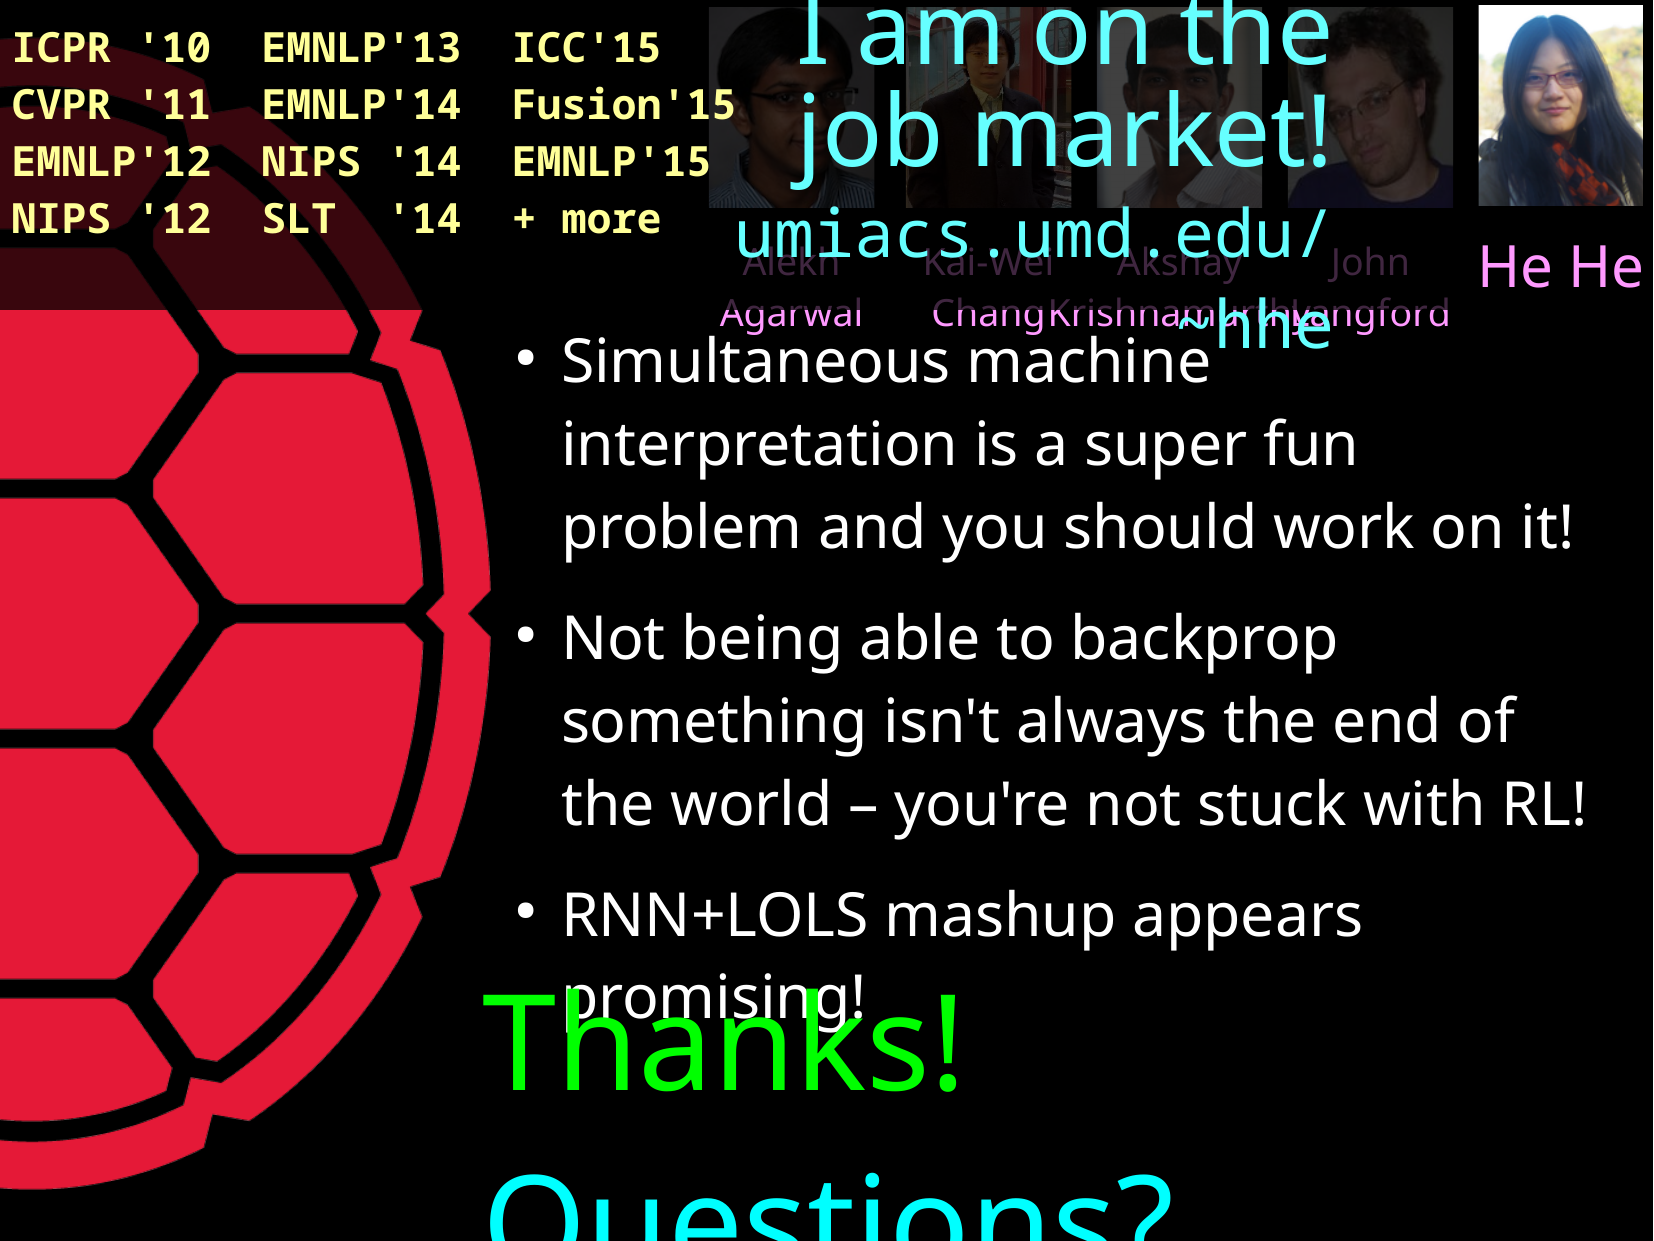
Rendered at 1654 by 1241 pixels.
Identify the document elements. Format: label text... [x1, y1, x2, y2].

picture [1478, 5, 1643, 206]
text_box [0, 0, 1459, 310]
list Simultaneous machine interpretation is a super fun problem and you should work on it! Not being able to backprop something isn't always the end of the world – you're not stuck with RL! RNN+LOLS mashup appears promising! [500, 317, 1613, 1040]
picture [0, 310, 508, 1207]
text_box I am on the job market! umiacs.umd.edu/~hhe [734, 0, 1448, 253]
text_box ICPR '10 EMNLP'13 ICC'15 CVPR '11 EMNLP'14 Fusion'15 EMNLP'12 NIPS '14 EMNLP'15 NIPS '12 SLT '14 + more [11, 18, 774, 187]
text_box Thanks! Questions? [482, 1040, 1621, 1219]
